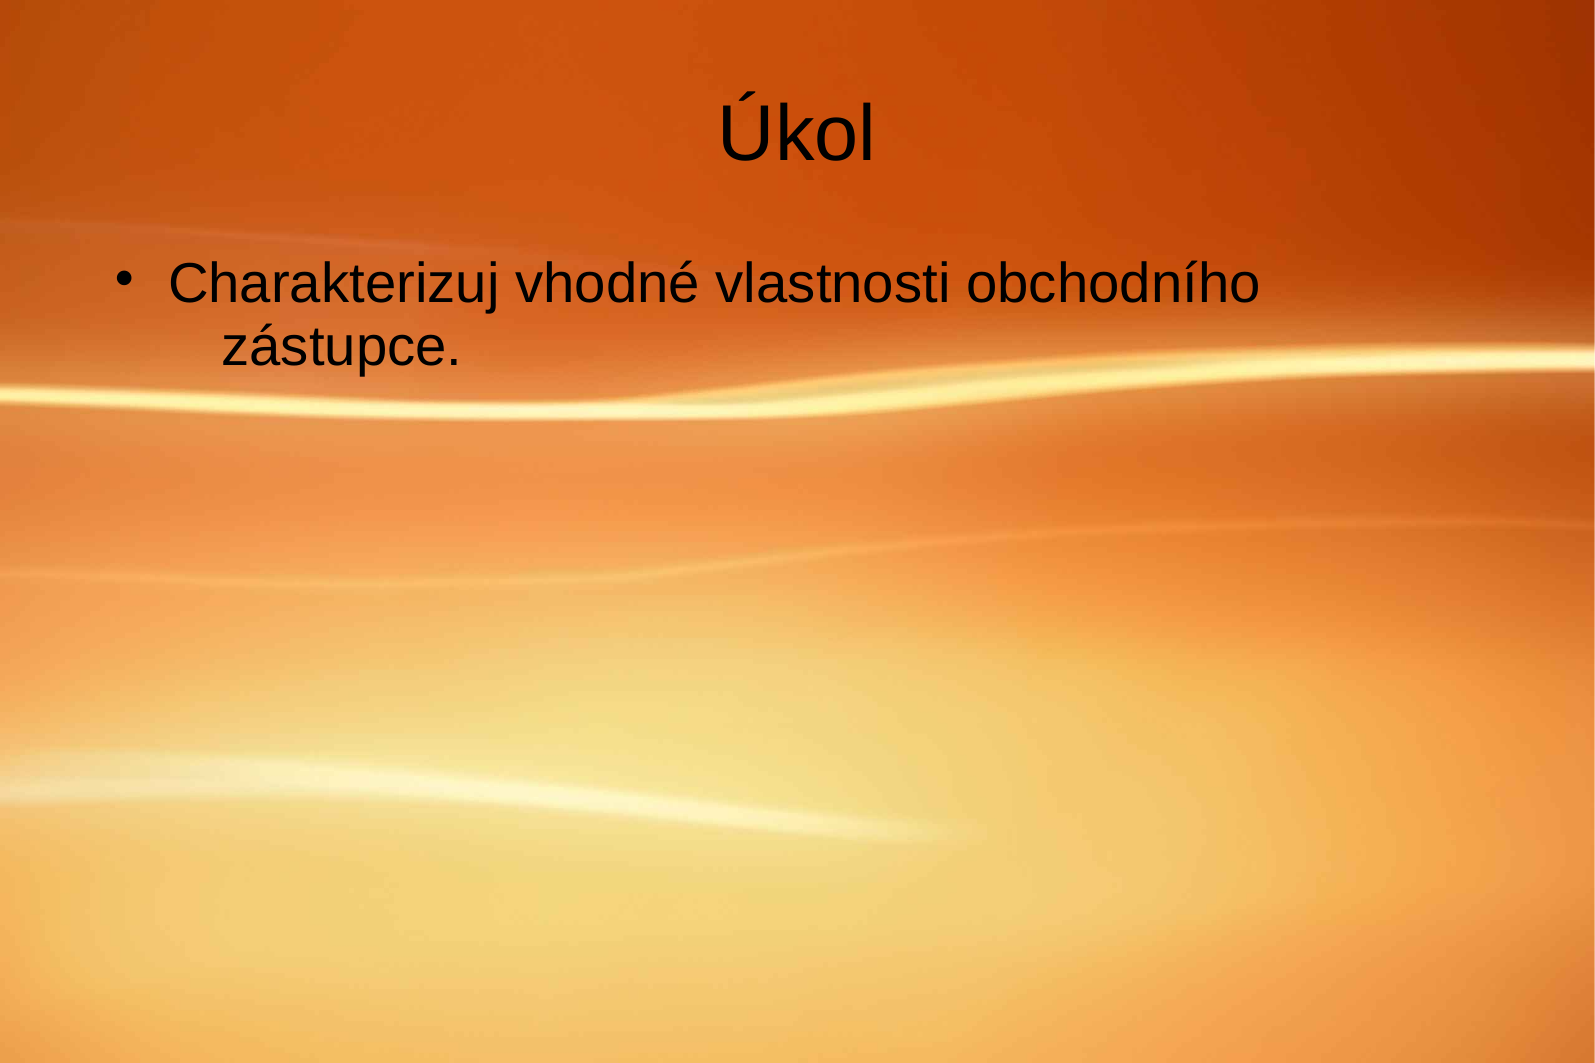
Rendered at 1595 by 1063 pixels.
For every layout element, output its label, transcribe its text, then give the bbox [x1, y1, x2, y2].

list Charakterizuj vhodné vlastnosti obchodního zástupce. [79, 248, 1515, 951]
title Úkol [79, 42, 1515, 220]
